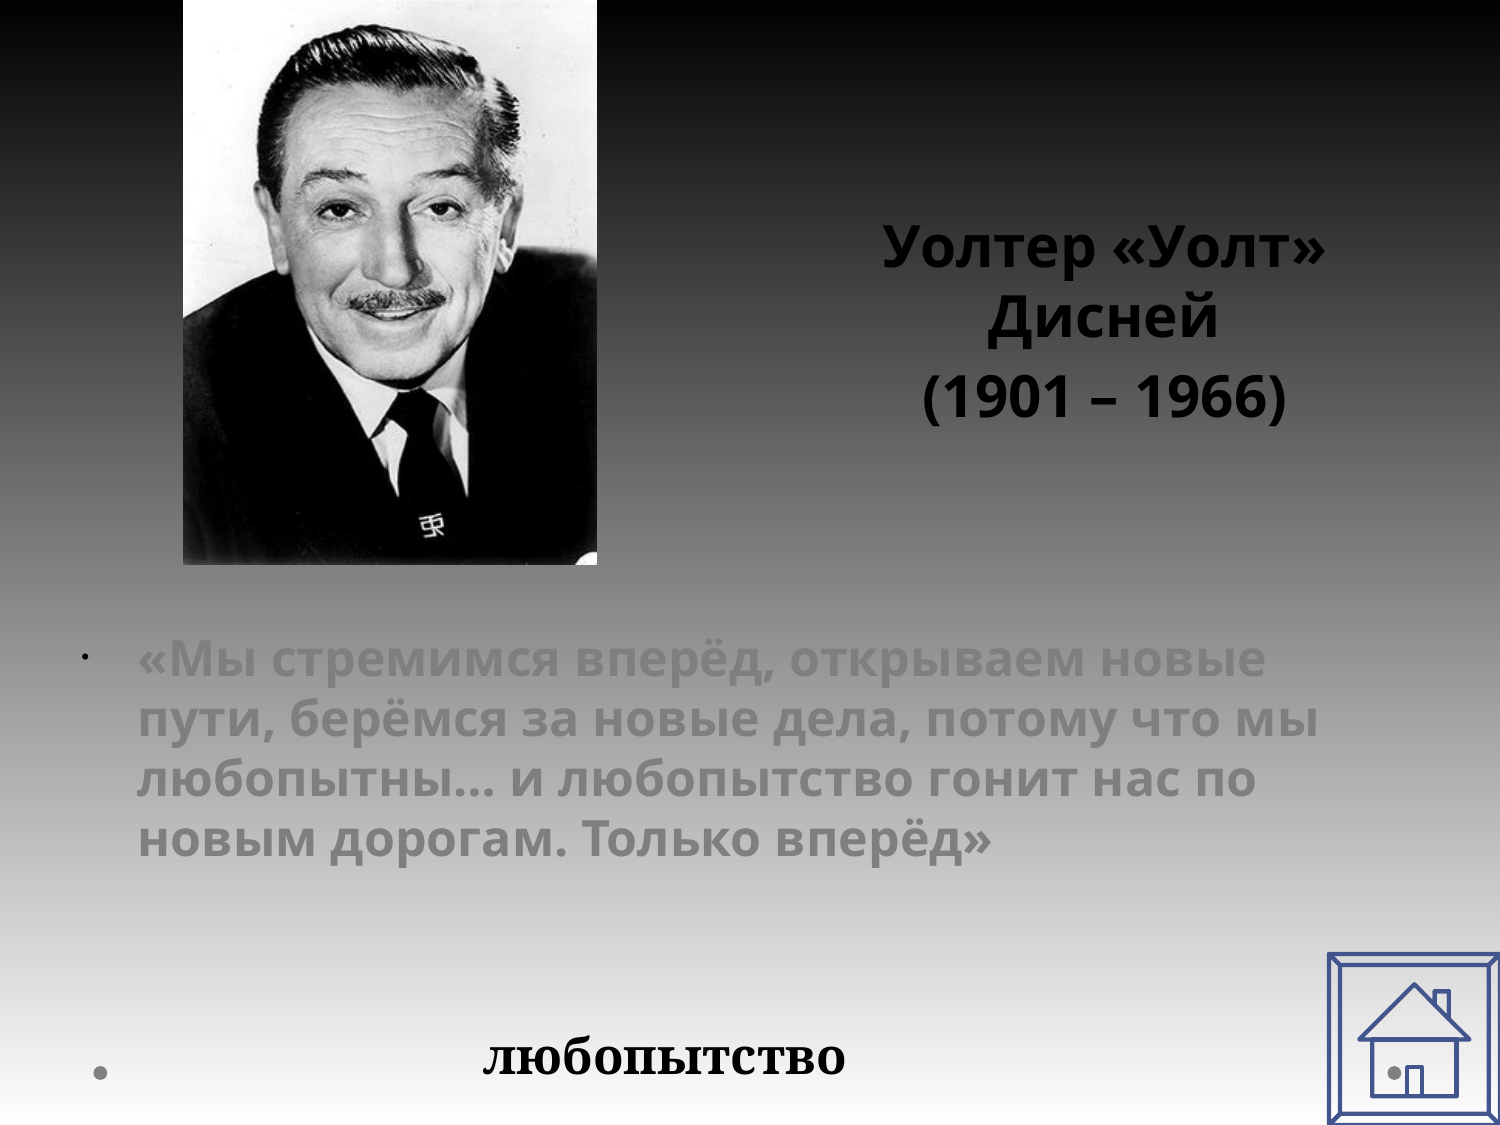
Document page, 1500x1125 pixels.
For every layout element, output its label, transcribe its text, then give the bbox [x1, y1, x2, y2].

list «Мы стремимся вперёд, открываем новые пути, берёмся за новые дела, потому что мы любопытны… и любопытство гонит нас по новым дорогам. Только вперёд» [66, 619, 1417, 1125]
text_box Уолтер «Уолт» Дисней (1901 – 1966) [795, 202, 1415, 337]
picture [183, 0, 597, 565]
text_box любопытство [468, 1016, 1172, 1092]
text_box [1330, 953, 1500, 1125]
